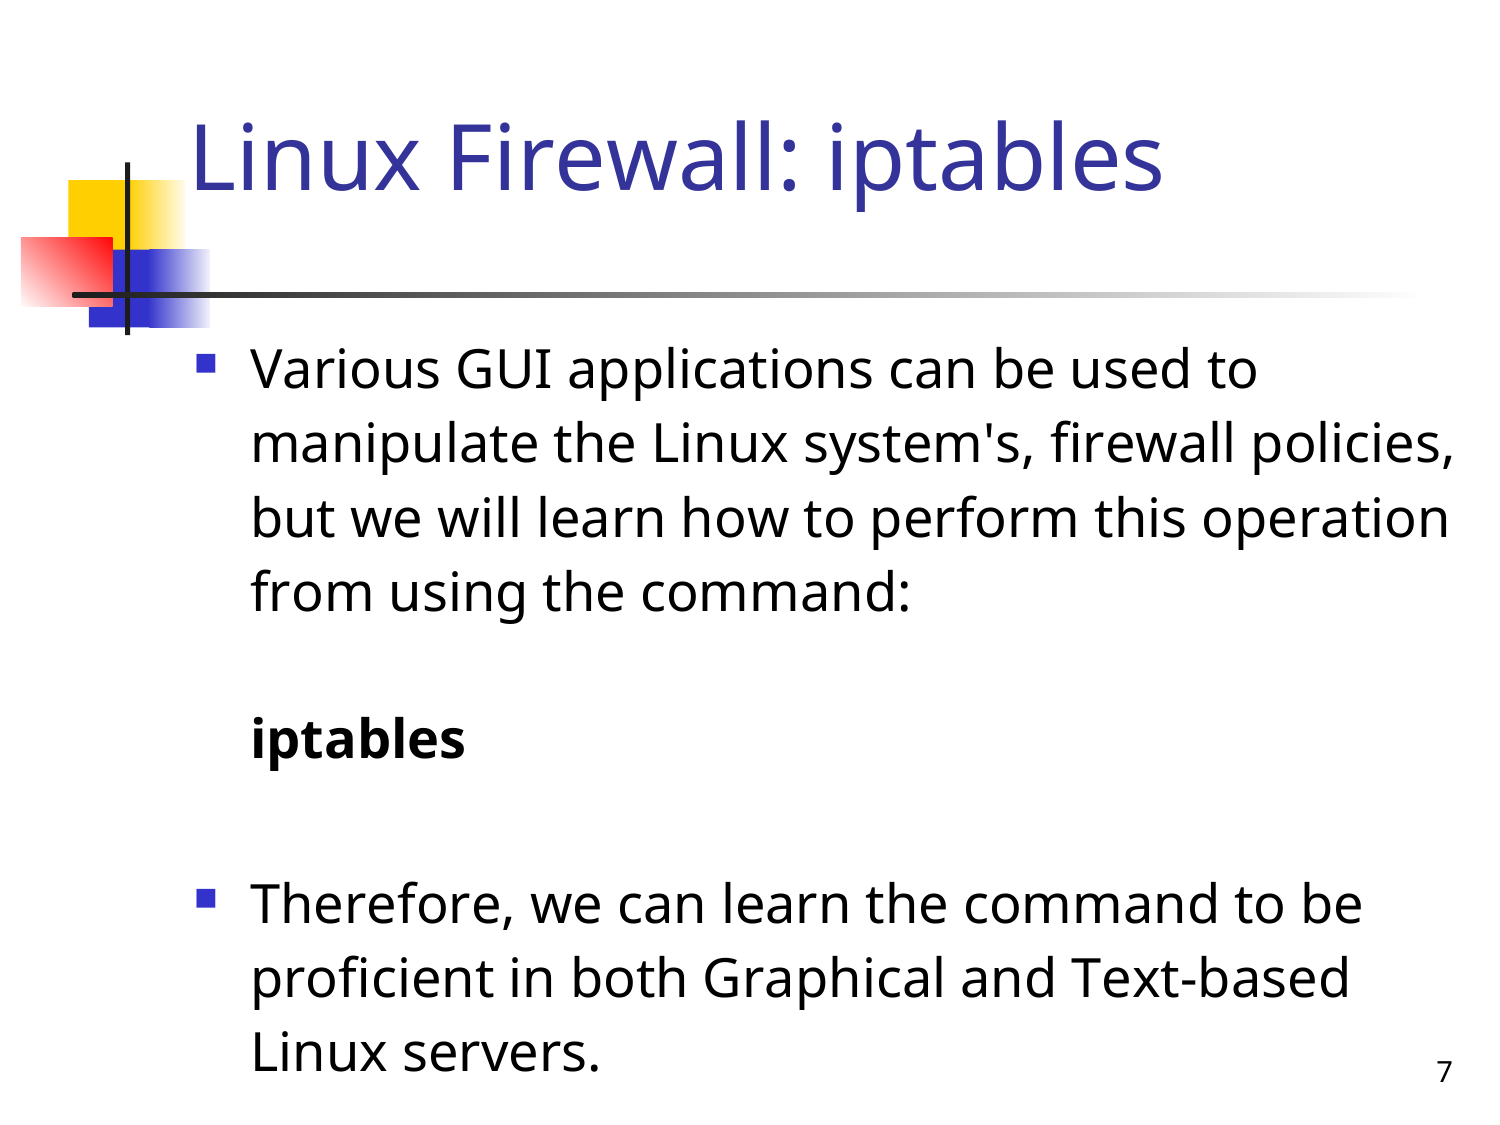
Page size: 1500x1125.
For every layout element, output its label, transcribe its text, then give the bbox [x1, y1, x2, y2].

title Linux Firewall: iptables [188, 42, 1468, 268]
list Various GUI applications can be used to manipulate the Linux system's, firewall policies, but we will learn how to perform this operation from using the command: iptables Therefore, we can learn the command to be proficient in both Graphical and Text-based Linux servers. [193, 331, 1469, 1059]
